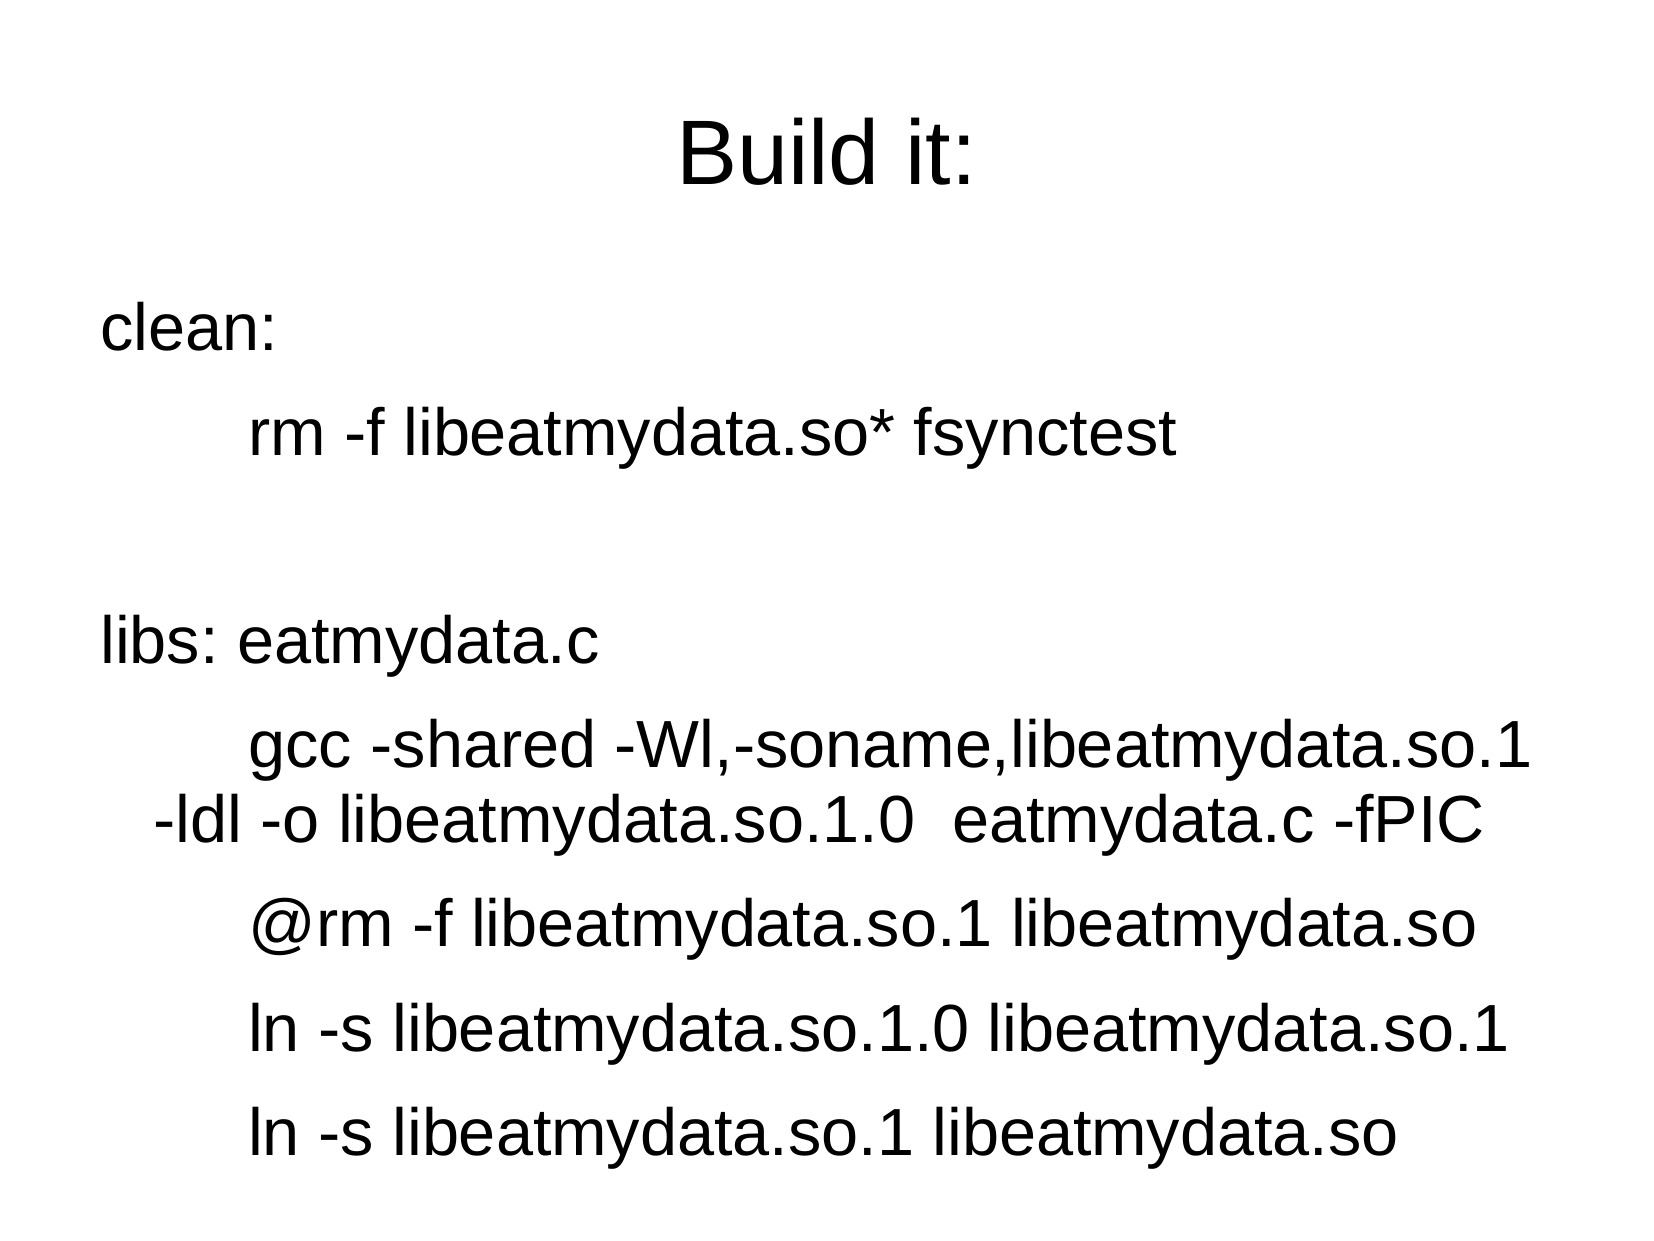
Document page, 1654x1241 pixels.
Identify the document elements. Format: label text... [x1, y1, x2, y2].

title Build it: [82, 56, 1571, 250]
list clean: rm -f libeatmydata.so* fsynctest libs: eatmydata.c gcc -shared -Wl,-soname,libeatmydata.so.1 -ldl -o libeatmydata.so.1.0 eatmydata.c -fPIC @rm -f libeatmydata.so.1 libeatmydata.so ln -s libeatmydata.so.1.0 libeatmydata.so.1 ln -s libeatmydata.so.1 libeatmydata.so [82, 290, 1571, 1241]
